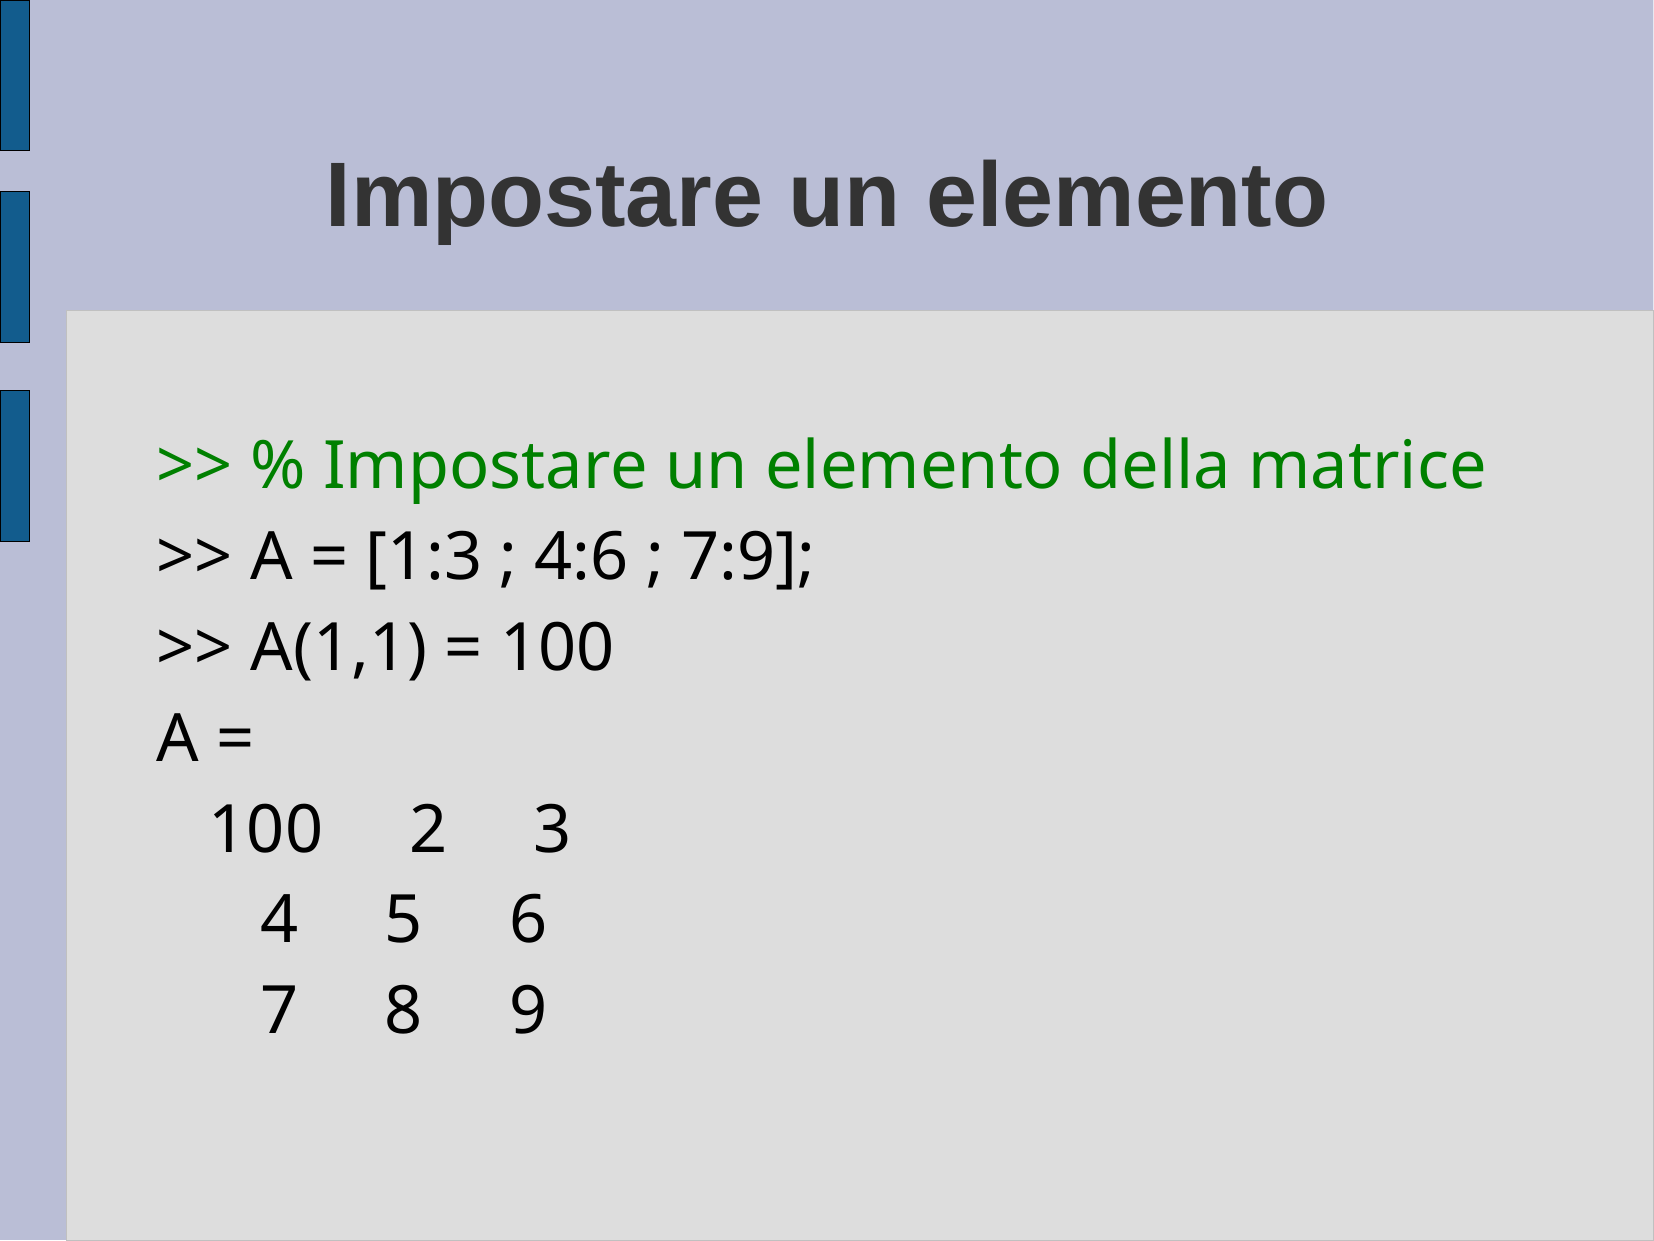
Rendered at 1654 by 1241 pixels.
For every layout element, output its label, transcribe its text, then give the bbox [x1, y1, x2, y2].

subtitle >> % Impostare un elemento della matrice >> A = [1:3 ; 4:6 ; 7:9]; >> A(1,1) = 100 A = 100 2 3 4 5 6 7 8 9 [121, 352, 1534, 1119]
title Impostare un elemento [121, 98, 1534, 291]
